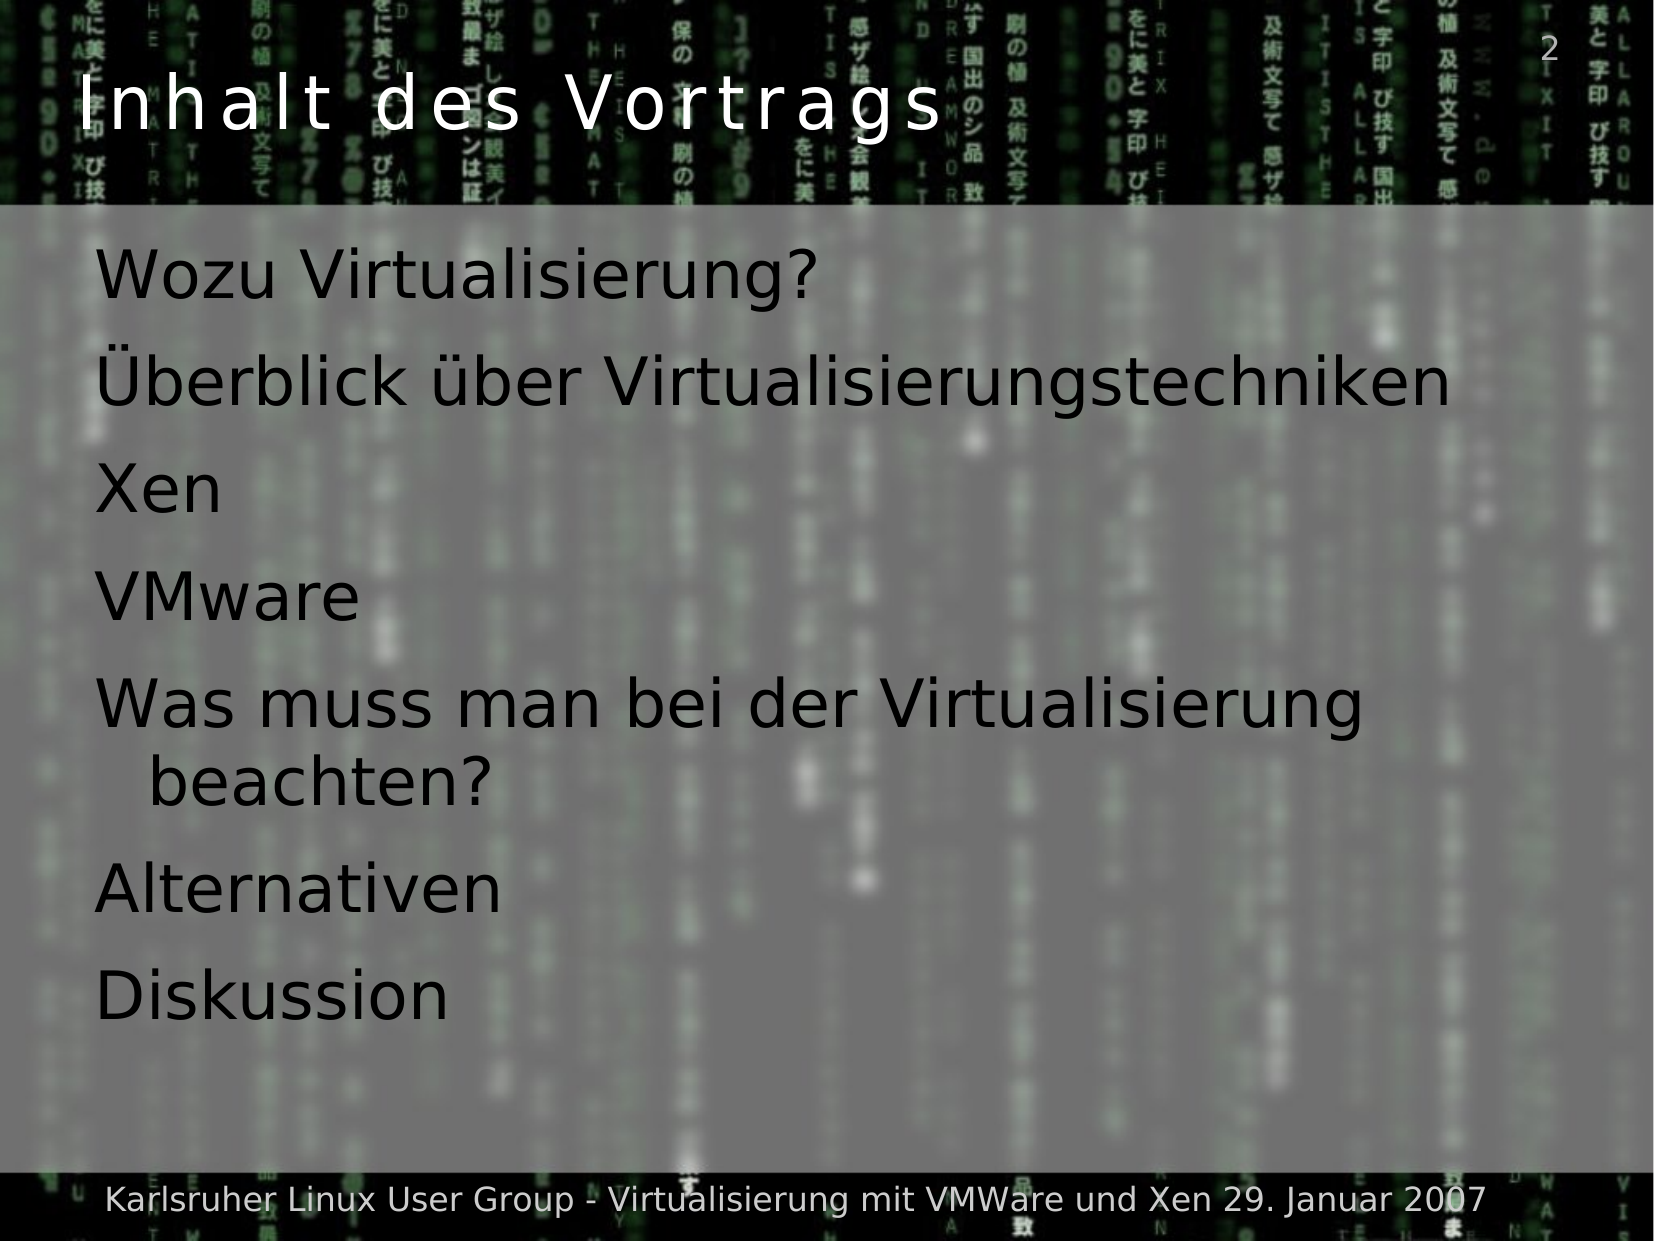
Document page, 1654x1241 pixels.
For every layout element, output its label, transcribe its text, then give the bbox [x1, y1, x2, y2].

picture [0, 0, 1654, 1241]
title Inhalt des Vortrags [59, 36, 1565, 171]
list Wozu Virtualisierung? Überblick über Virtualisierungstechniken Xen VMware Was muss man bei der Virtualisierung beachten? Alternativen Diskussion [76, 236, 1565, 1093]
